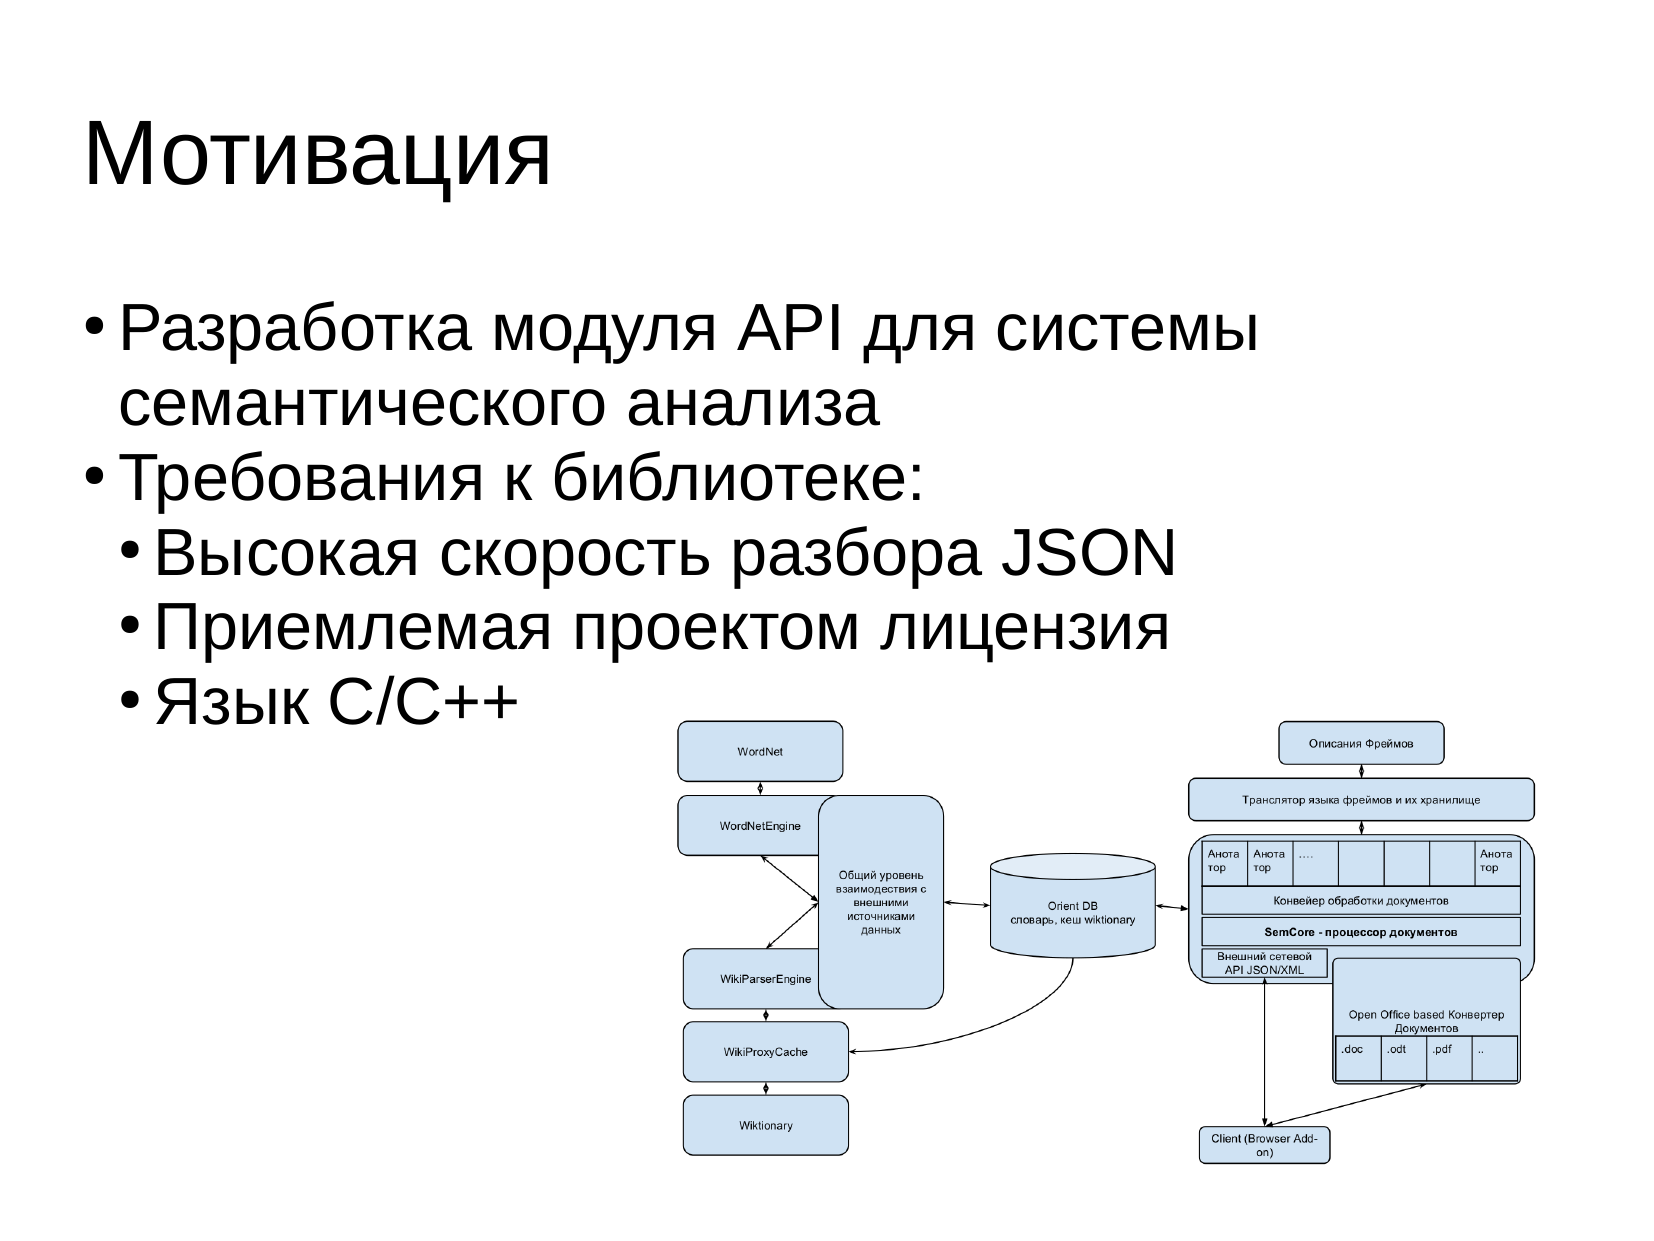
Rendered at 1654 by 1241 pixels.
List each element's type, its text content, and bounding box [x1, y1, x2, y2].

subtitle Разработка модуля API для системы семантического анализа Требования к библиотеке: Высокая скорость разбора JSON Приемлемая проектом лицензия Язык С/С++ [82, 290, 1571, 1010]
title Мотивация [82, 49, 1571, 257]
picture [649, 712, 1538, 1170]
